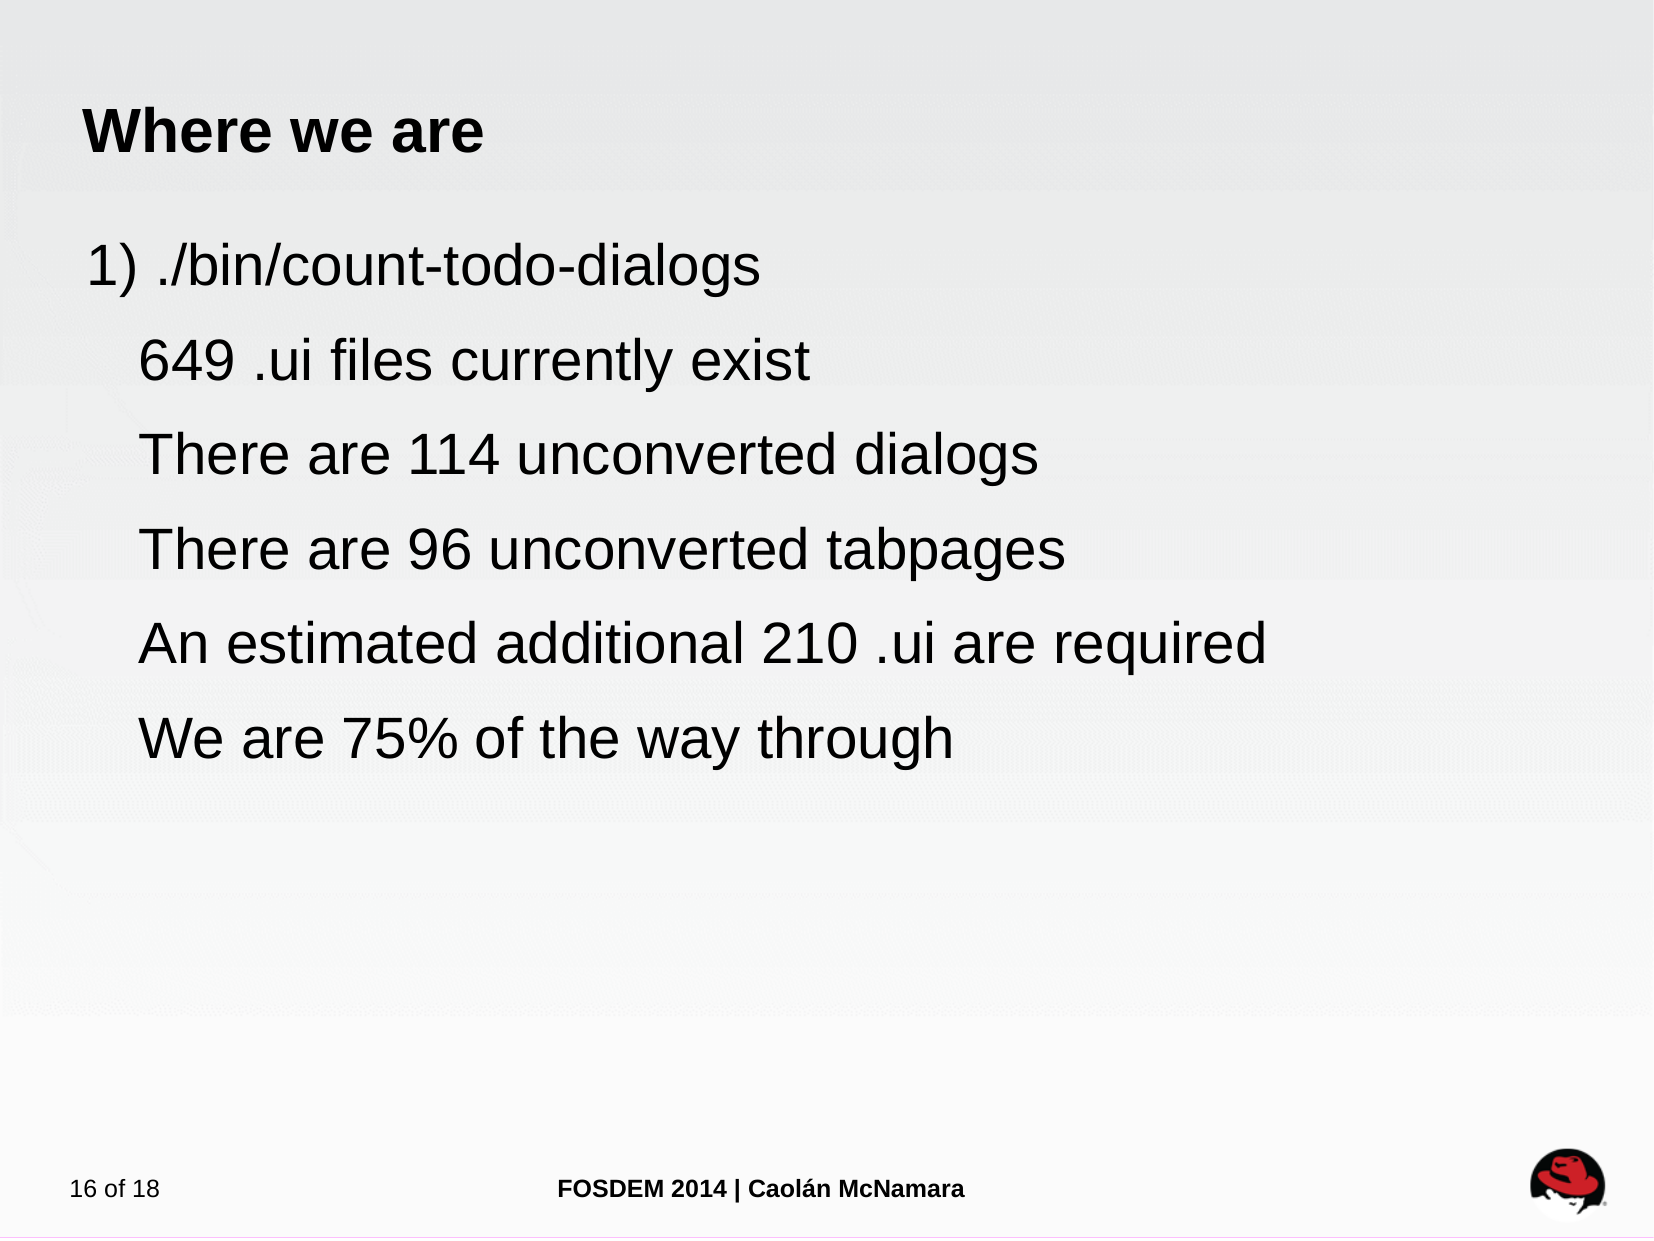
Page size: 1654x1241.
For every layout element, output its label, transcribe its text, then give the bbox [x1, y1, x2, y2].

title Where we are [82, 37, 1571, 226]
picture [0, 0, 1654, 1241]
list ./bin/count-todo-dialogs 649 .ui files currently exist There are 114 unconverted dialogs There are 96 unconverted tabpages An estimated additional 210 .ui are required We are 75% of the way through [86, 232, 1576, 771]
